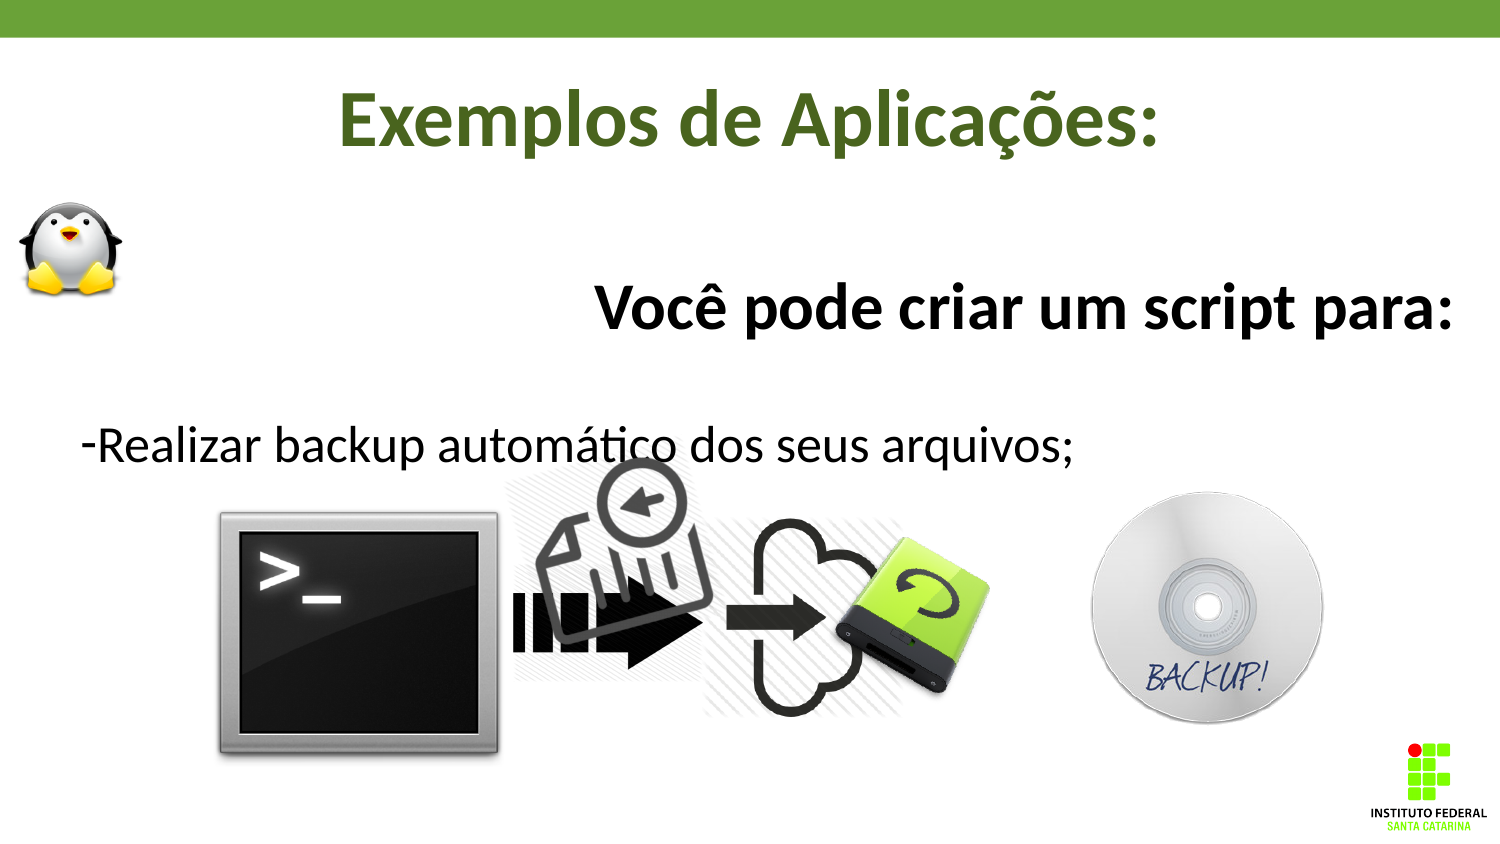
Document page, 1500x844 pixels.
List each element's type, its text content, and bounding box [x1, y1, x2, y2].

title Exemplos de Aplicações: [75, 43, 1425, 185]
picture [1358, 730, 1500, 844]
picture [1068, 469, 1346, 747]
picture [206, 433, 1013, 785]
list Você pode criar um script para: Realizar backup automático dos seus arquivos; [64, 207, 1471, 765]
picture [17, 198, 124, 304]
